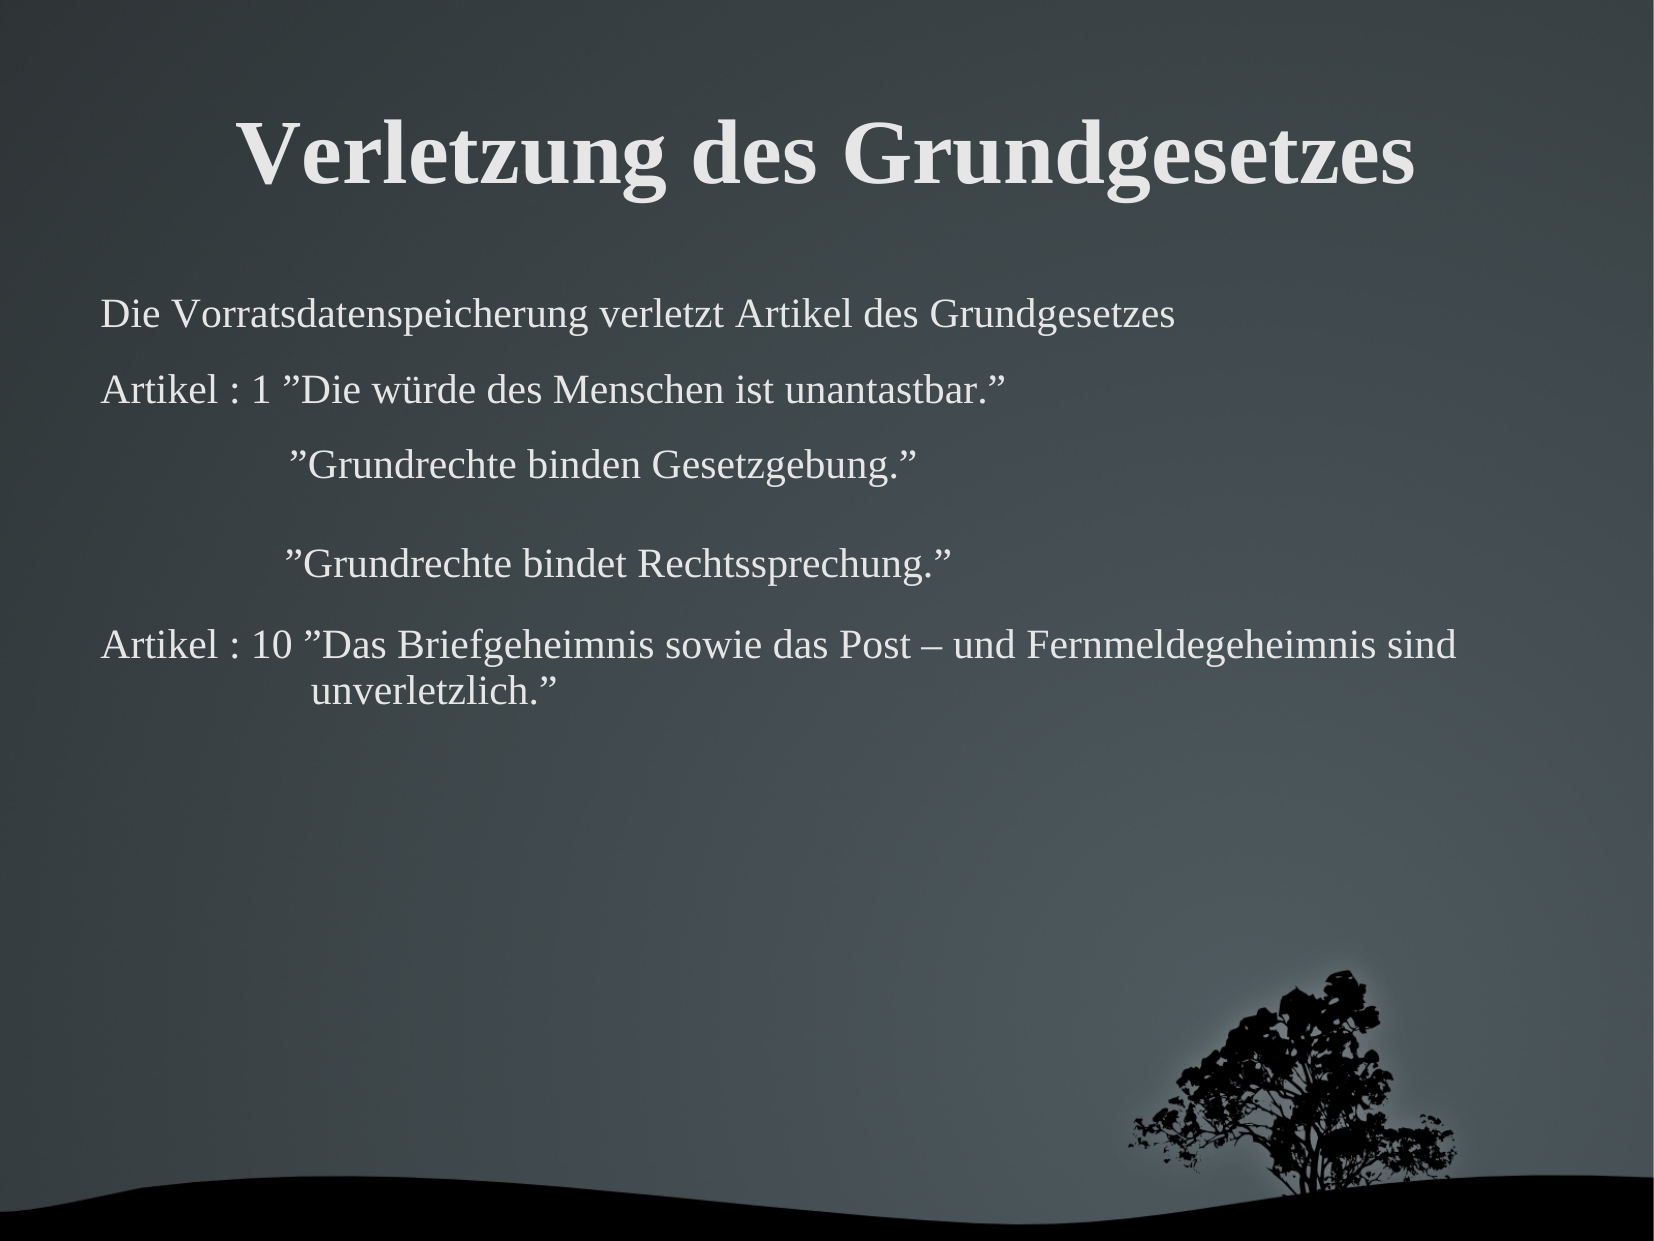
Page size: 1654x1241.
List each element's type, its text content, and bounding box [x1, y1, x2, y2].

list Die Vorratsdatenspeicherung verletzt Artikel des Grundgesetzes Artikel : 1 ”Die würde des Menschen ist unantastbar.” ”Grundrechte binden Gesetzgebung.” ”Grundrechte bindet Rechtssprechung.” Artikel : 10 ”Das Briefgeheimnis sowie das Post – und Fernmeldegeheimnis sind unverletzlich.” [82, 290, 1571, 1094]
title Verletzung des Grundgesetzes [82, 56, 1571, 250]
picture [0, 0, 1654, 1241]
